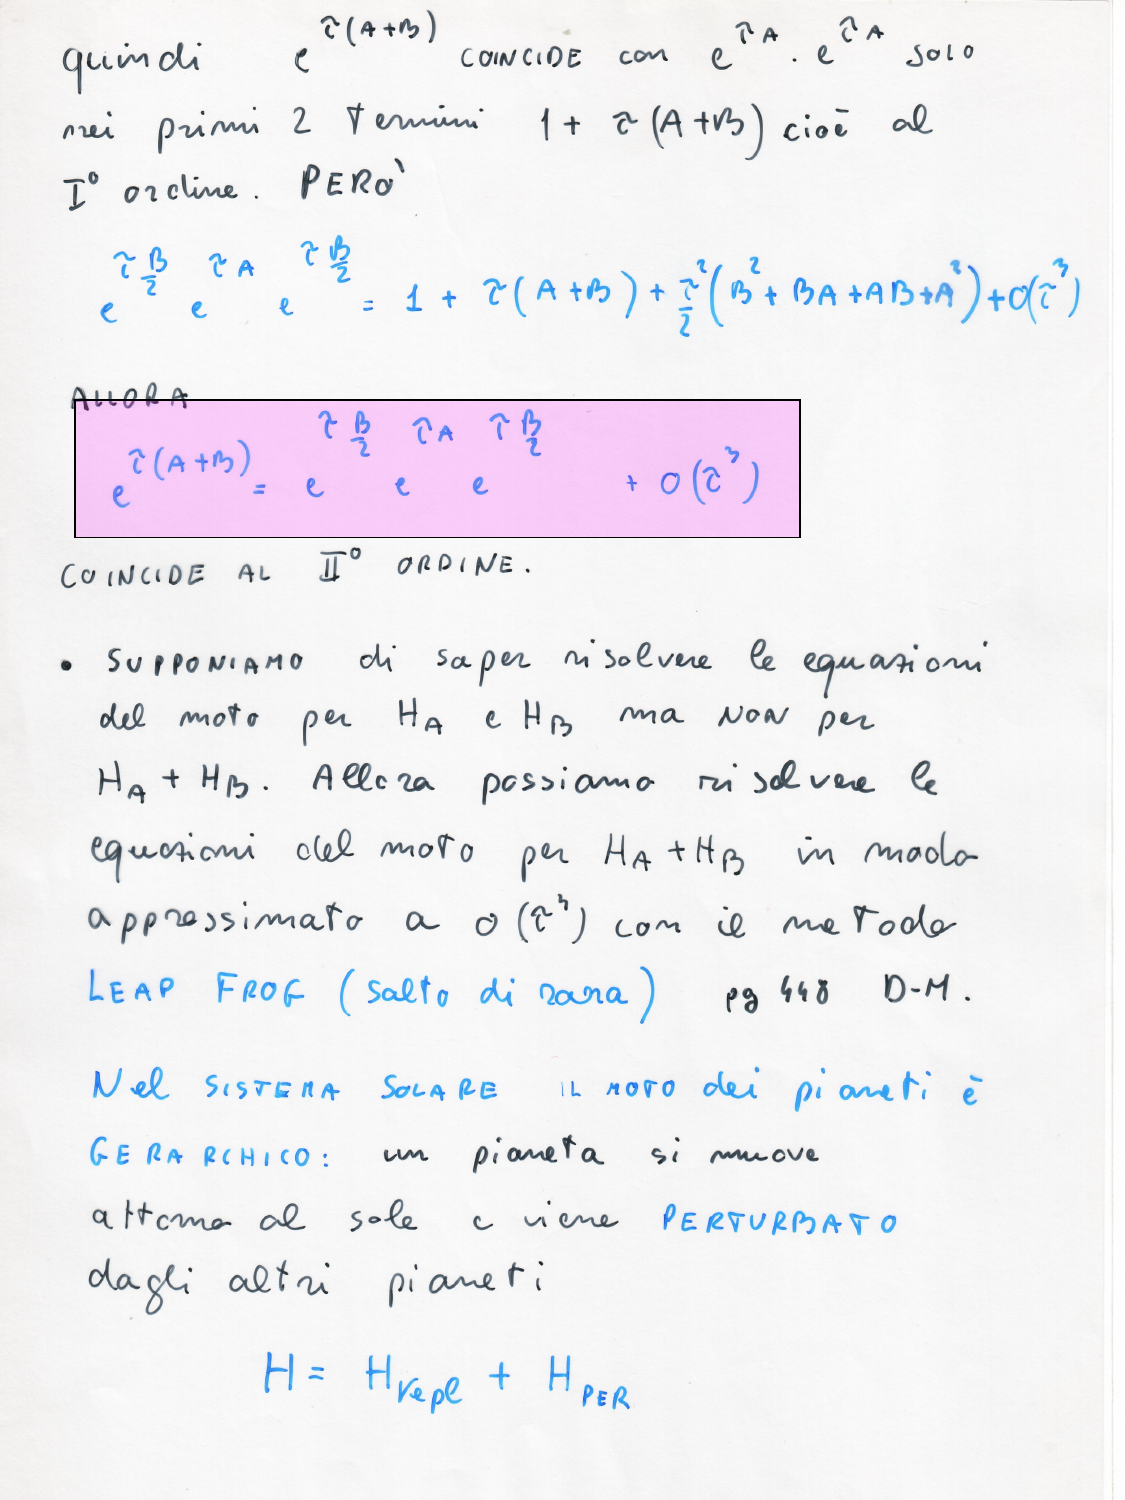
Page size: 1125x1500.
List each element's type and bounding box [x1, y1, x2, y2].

picture [0, 0, 1125, 1500]
text_box [74, 399, 800, 538]
